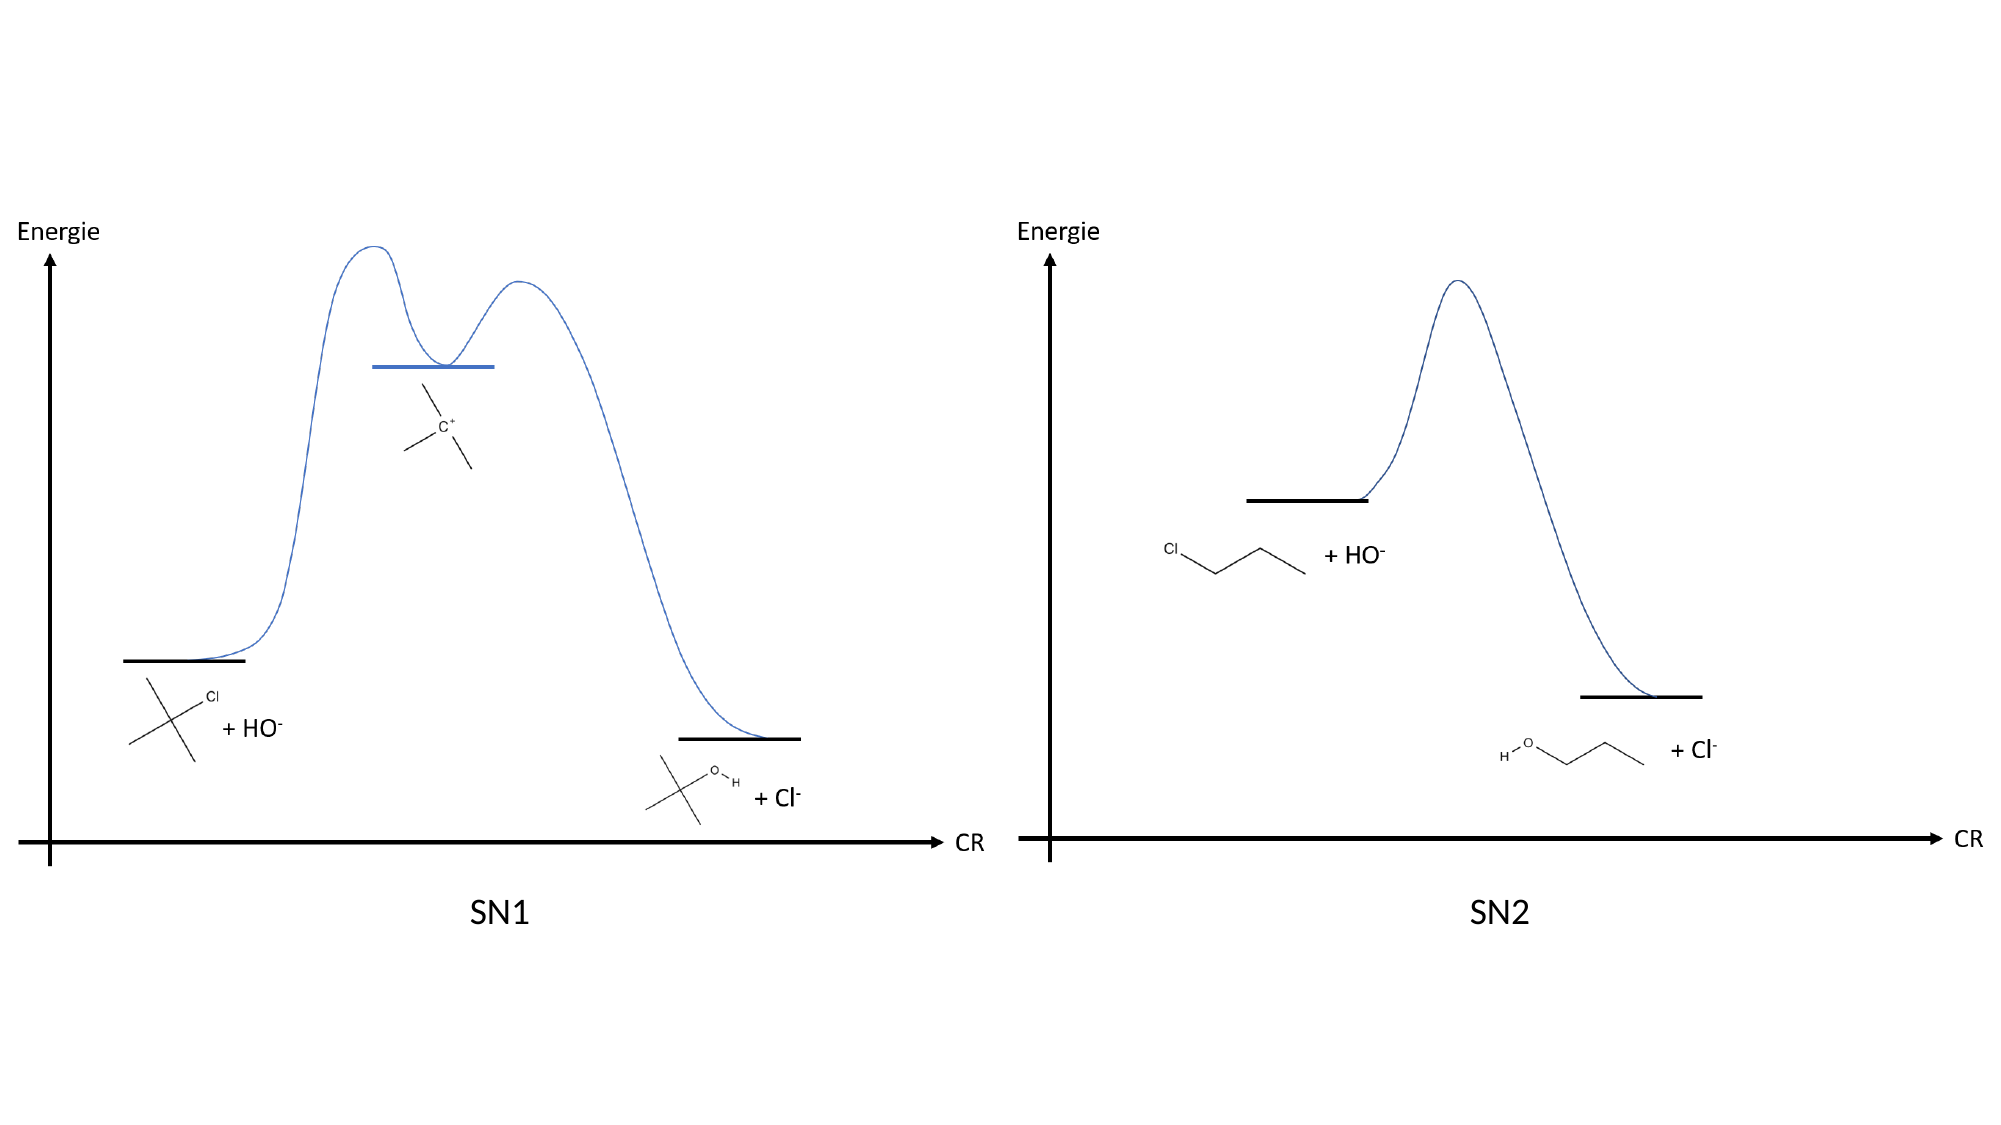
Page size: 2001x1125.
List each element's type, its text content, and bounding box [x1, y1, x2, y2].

picture [0, 205, 2000, 875]
text_box SN2 [1275, 879, 1726, 940]
text_box SN1 [275, 879, 726, 940]
